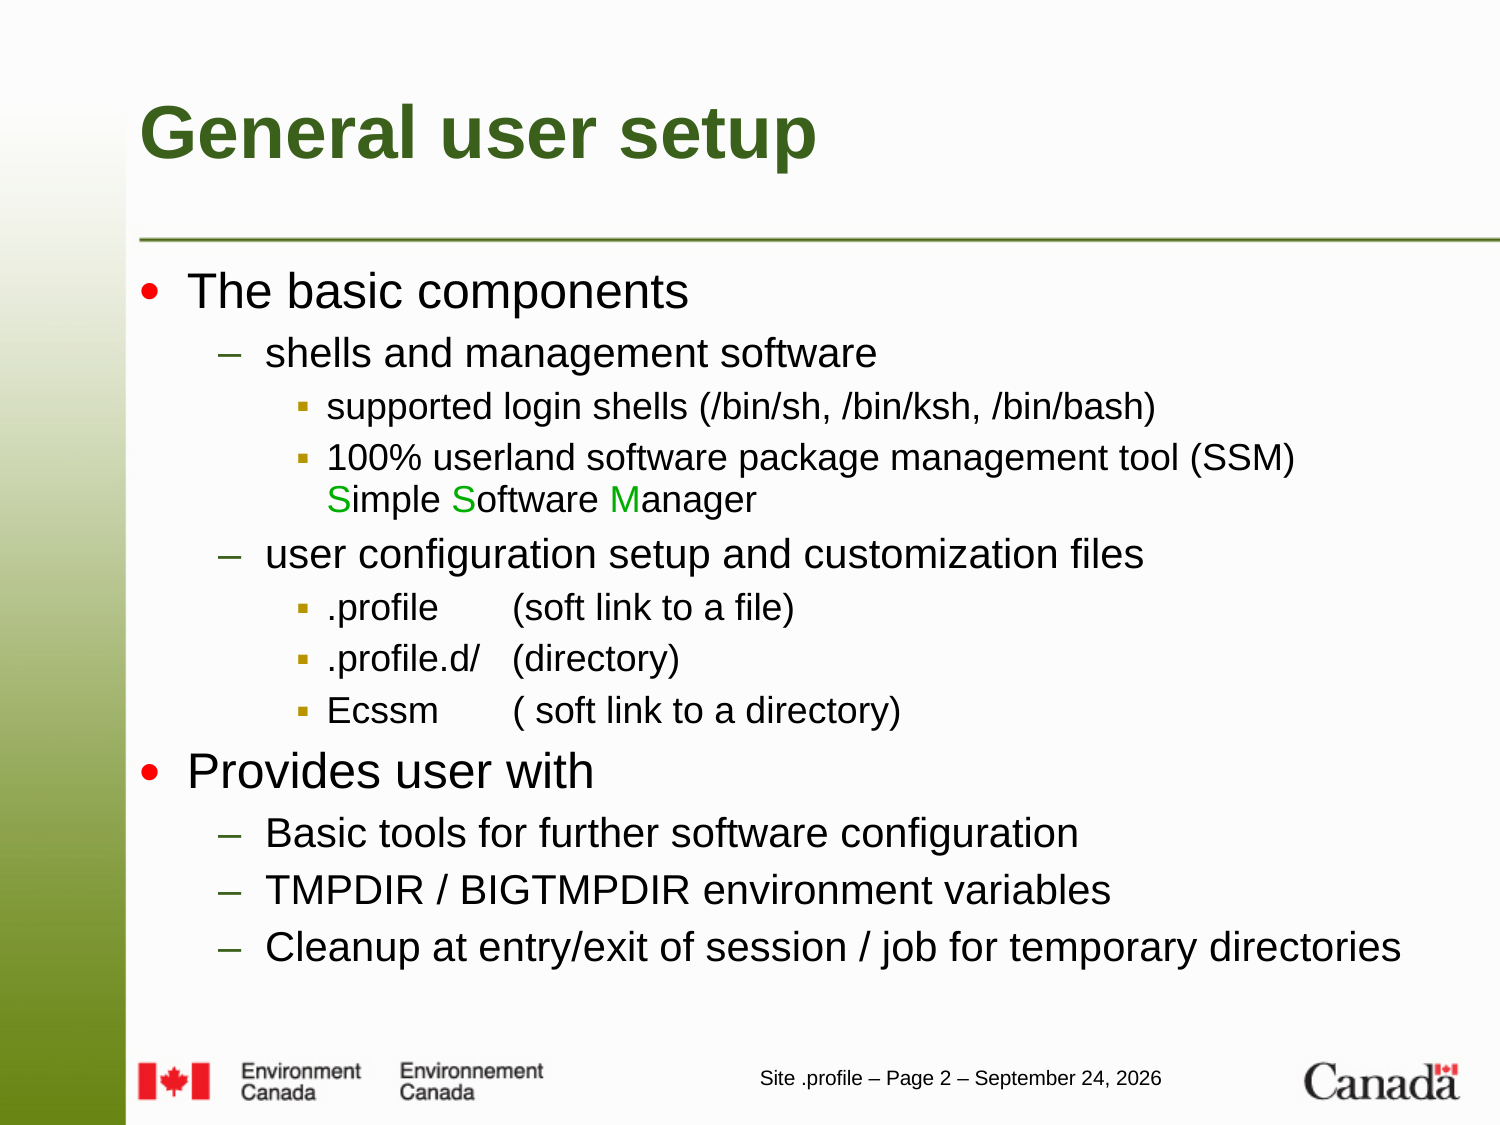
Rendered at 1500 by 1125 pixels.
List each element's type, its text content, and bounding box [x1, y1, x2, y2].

picture [0, 0, 1500, 1125]
list The basic components shells and management software supported login shells (/bin/sh, /bin/ksh, /bin/bash) 100% userland software package management tool (SSM) Simple Software Manager user configuration setup and customization files .profile (soft link to a file) .profile.d/ (directory) Ecssm ( soft link to a directory) Provides user with Basic tools for further software configuration TMPDIR / BIGTMPDIR environment variables Cleanup at entry/exit of session / job for temporary directories [125, 255, 1463, 1010]
title General user setup [125, 45, 1463, 221]
